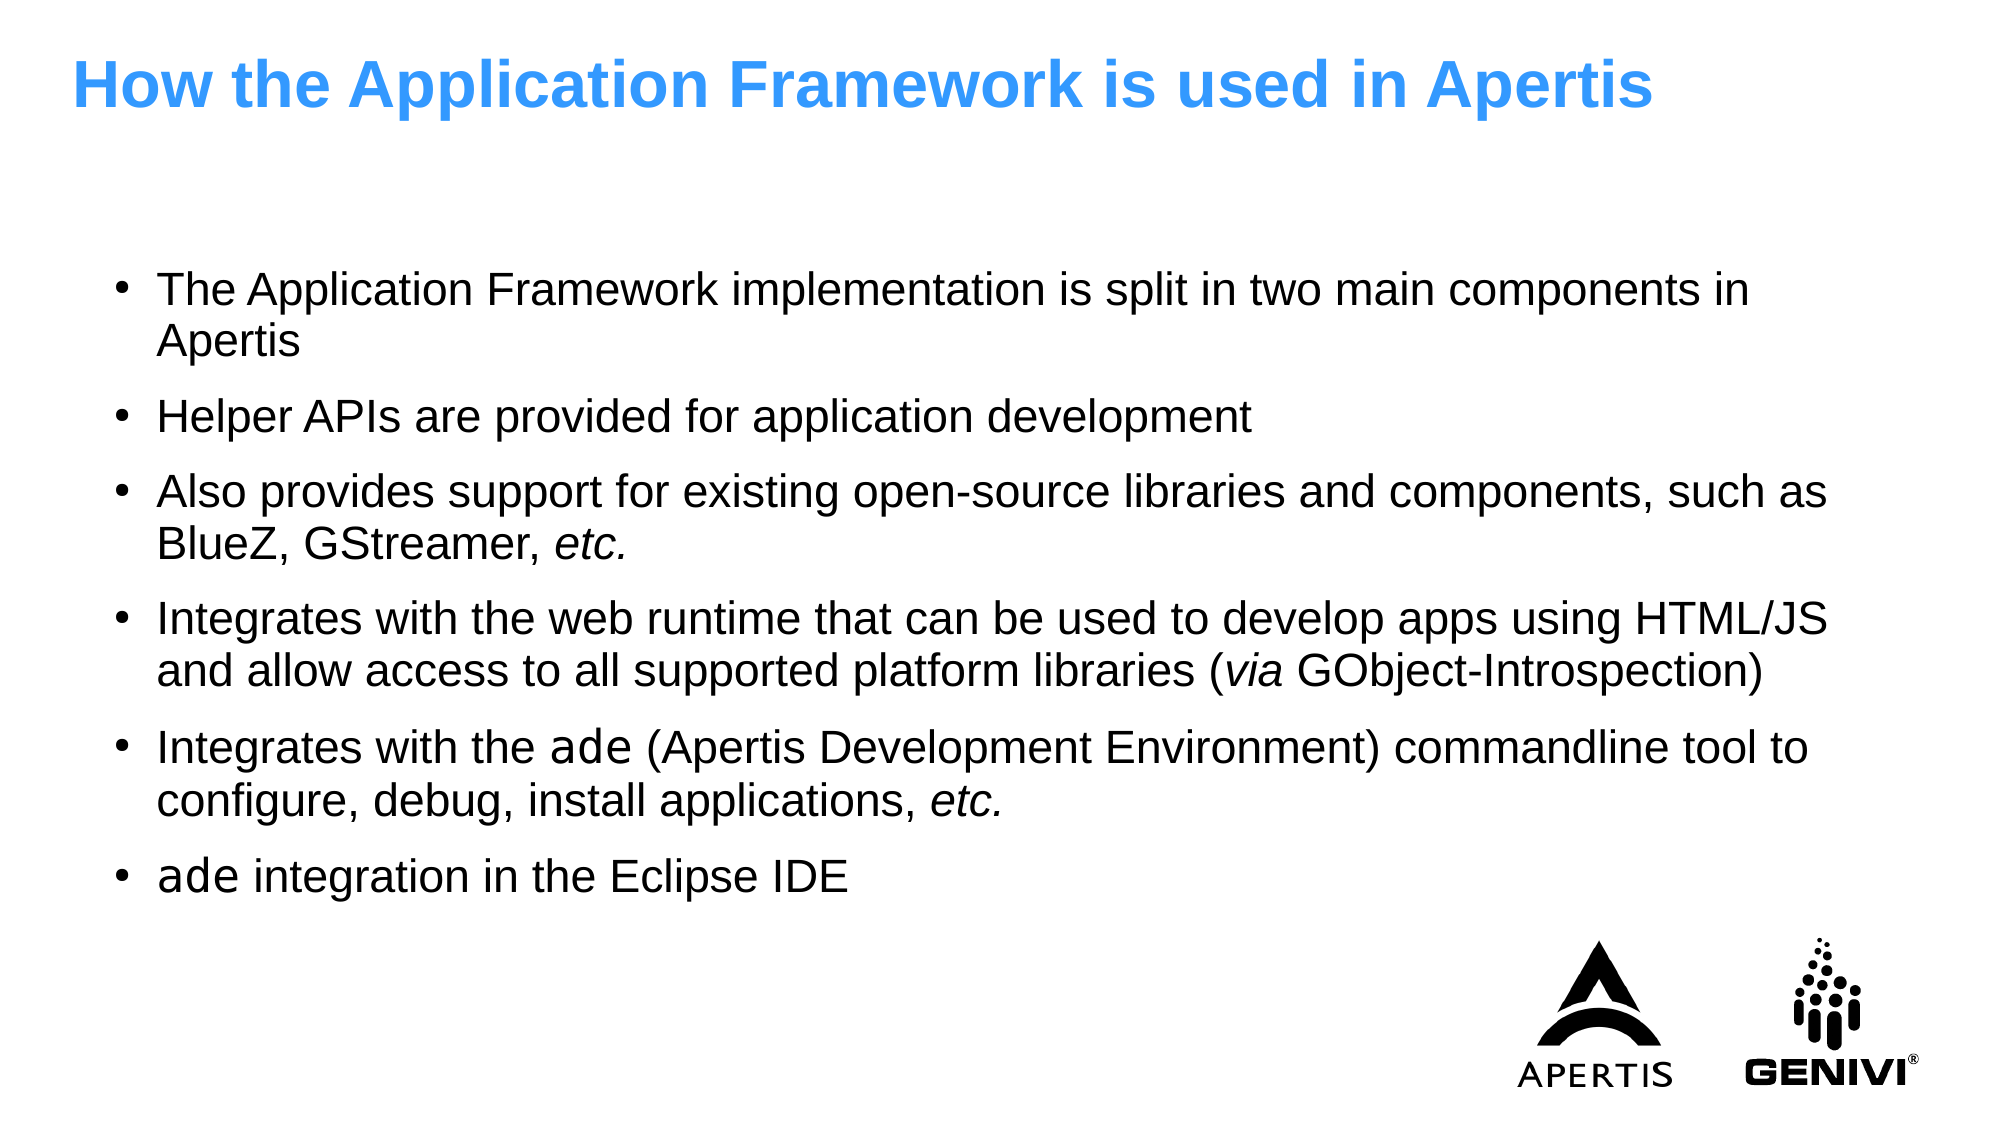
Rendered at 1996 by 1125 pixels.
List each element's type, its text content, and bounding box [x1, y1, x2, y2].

list The Application Framework implementation is split in two main components in Apertis Helper APIs are provided for application development Also provides support for existing open-source libraries and components, such as BlueZ, GStreamer, etc. Integrates with the web runtime that can be used to develop apps using HTML/JS and allow access to all supported platform libraries (via GObject-Introspection) Integrates with the ade (Apertis Development Environment) commandline tool to configure, debug, install applications, etc. ade integration in the Eclipse IDE [99, 263, 1896, 916]
title How the Application Framework is used in Apertis [71, 29, 1868, 139]
picture [1517, 940, 1672, 1087]
